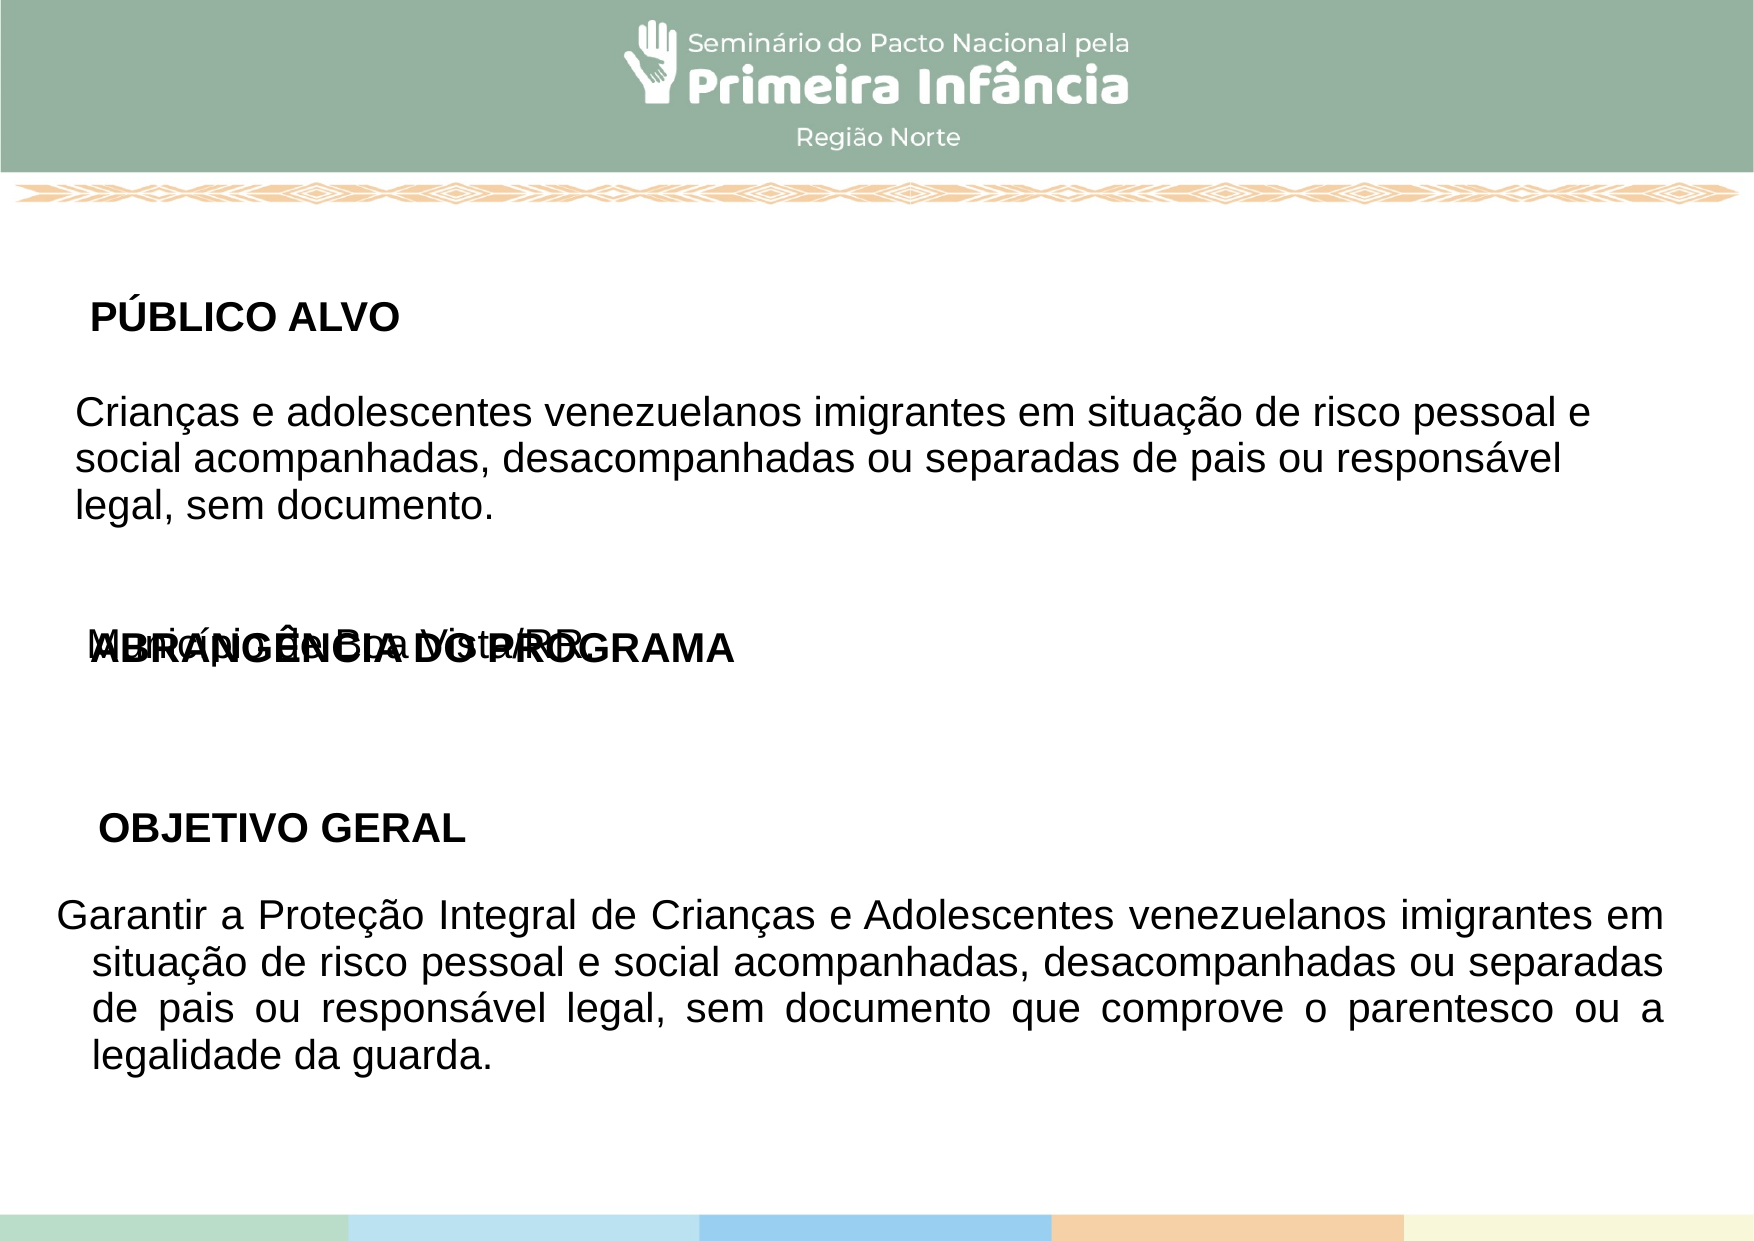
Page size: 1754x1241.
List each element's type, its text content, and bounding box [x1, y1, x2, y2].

text_box PÚBLICO ALVO [75, 283, 435, 361]
text_box ABRANGÊNCIA DO PROGRAMA [74, 615, 780, 692]
text_box Garantir a Proteção Integral de Crianças e Adolescentes venezuelanos imigrantes em situação de risco pessoal e social acompanhadas, desacompanhadas ou separadas de pais ou responsável legal, sem documento que comprove o parentesco ou a legalidade da guarda. [56, 846, 1665, 1126]
text_box OBJETIVO GERAL [83, 795, 496, 846]
title Crianças e adolescentes venezuelanos imigrantes em situação de risco pessoal e social acompanhadas, desacompanhadas ou separadas de pais ou responsável legal, sem documento. Município de Boa Vista/RR. [74, 284, 1654, 773]
